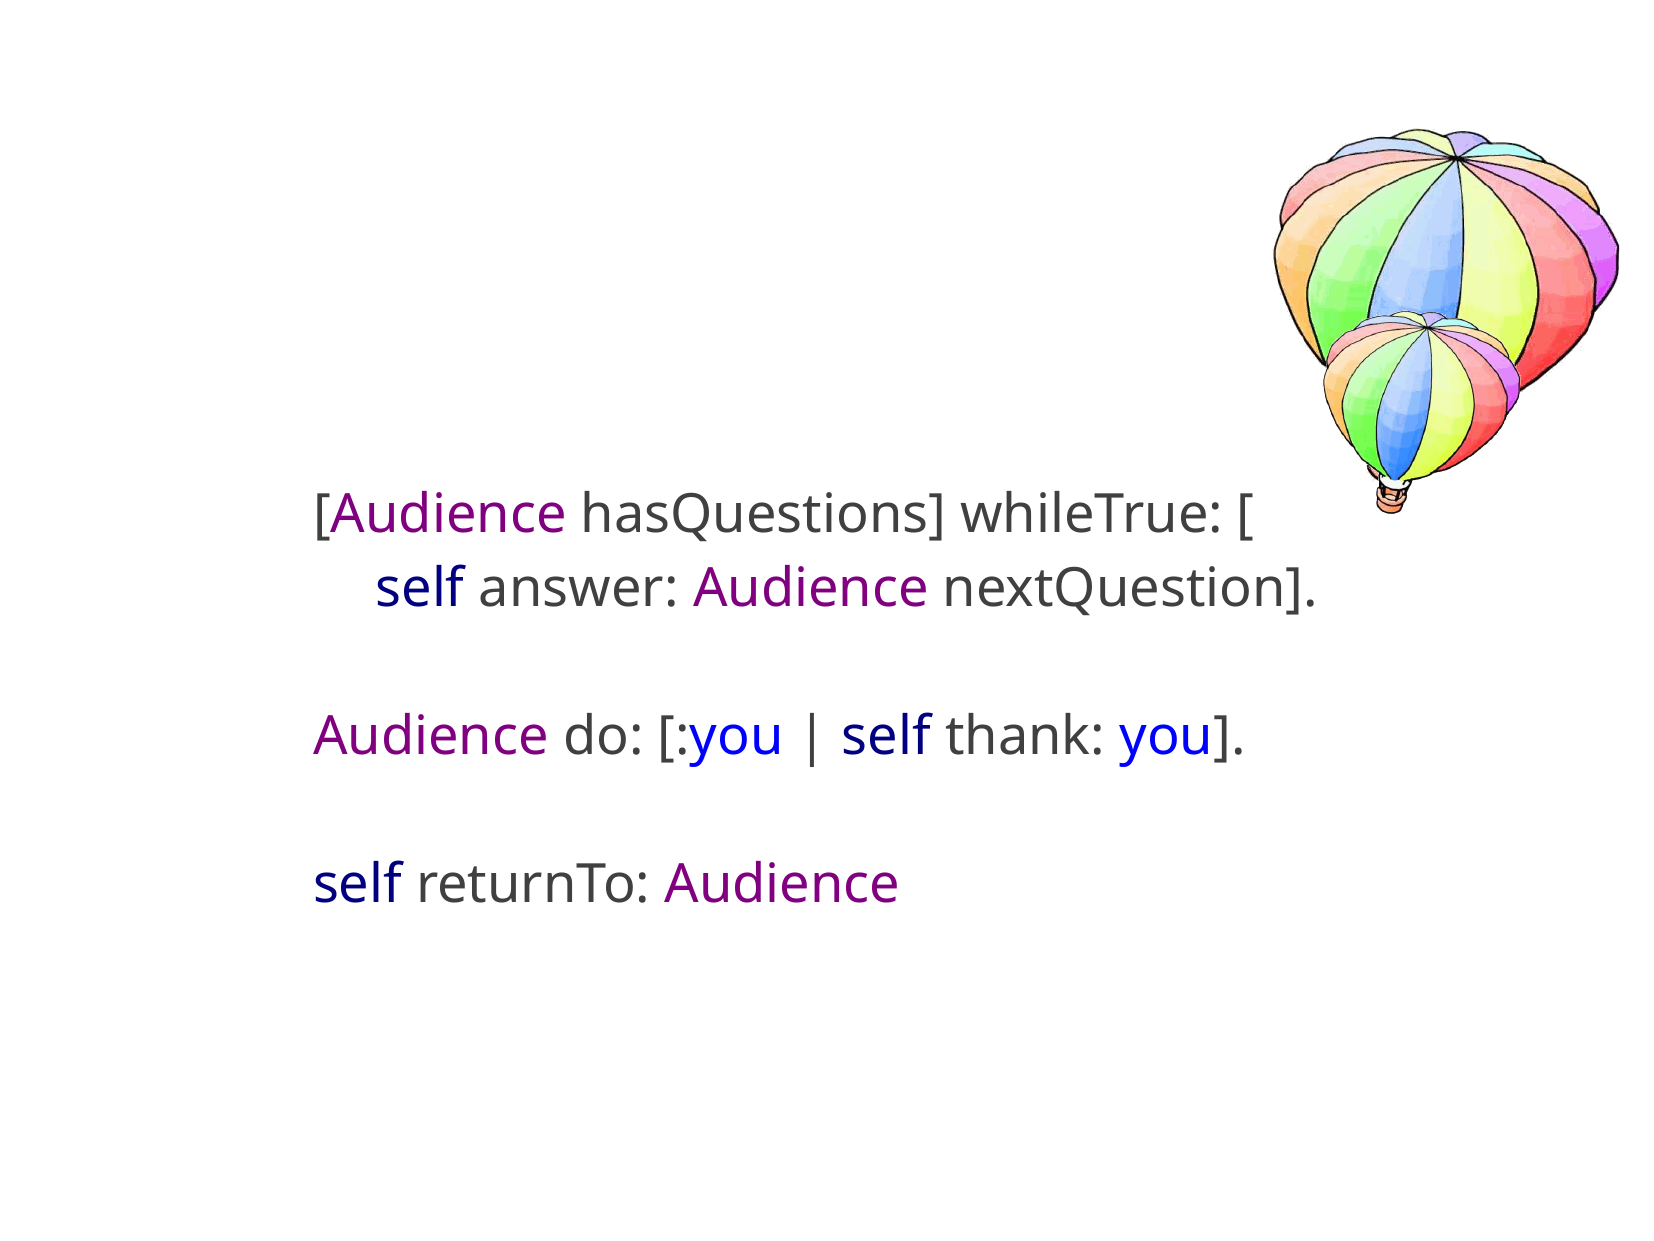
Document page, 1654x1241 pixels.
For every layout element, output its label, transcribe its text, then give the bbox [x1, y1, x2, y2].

picture [1272, 126, 1620, 515]
text_box [Audience hasQuestions] whileTrue: [ self answer: Audience nextQuestion]. Audience do: [:you | self thank: you]. self returnTo: Audience [298, 467, 1303, 860]
